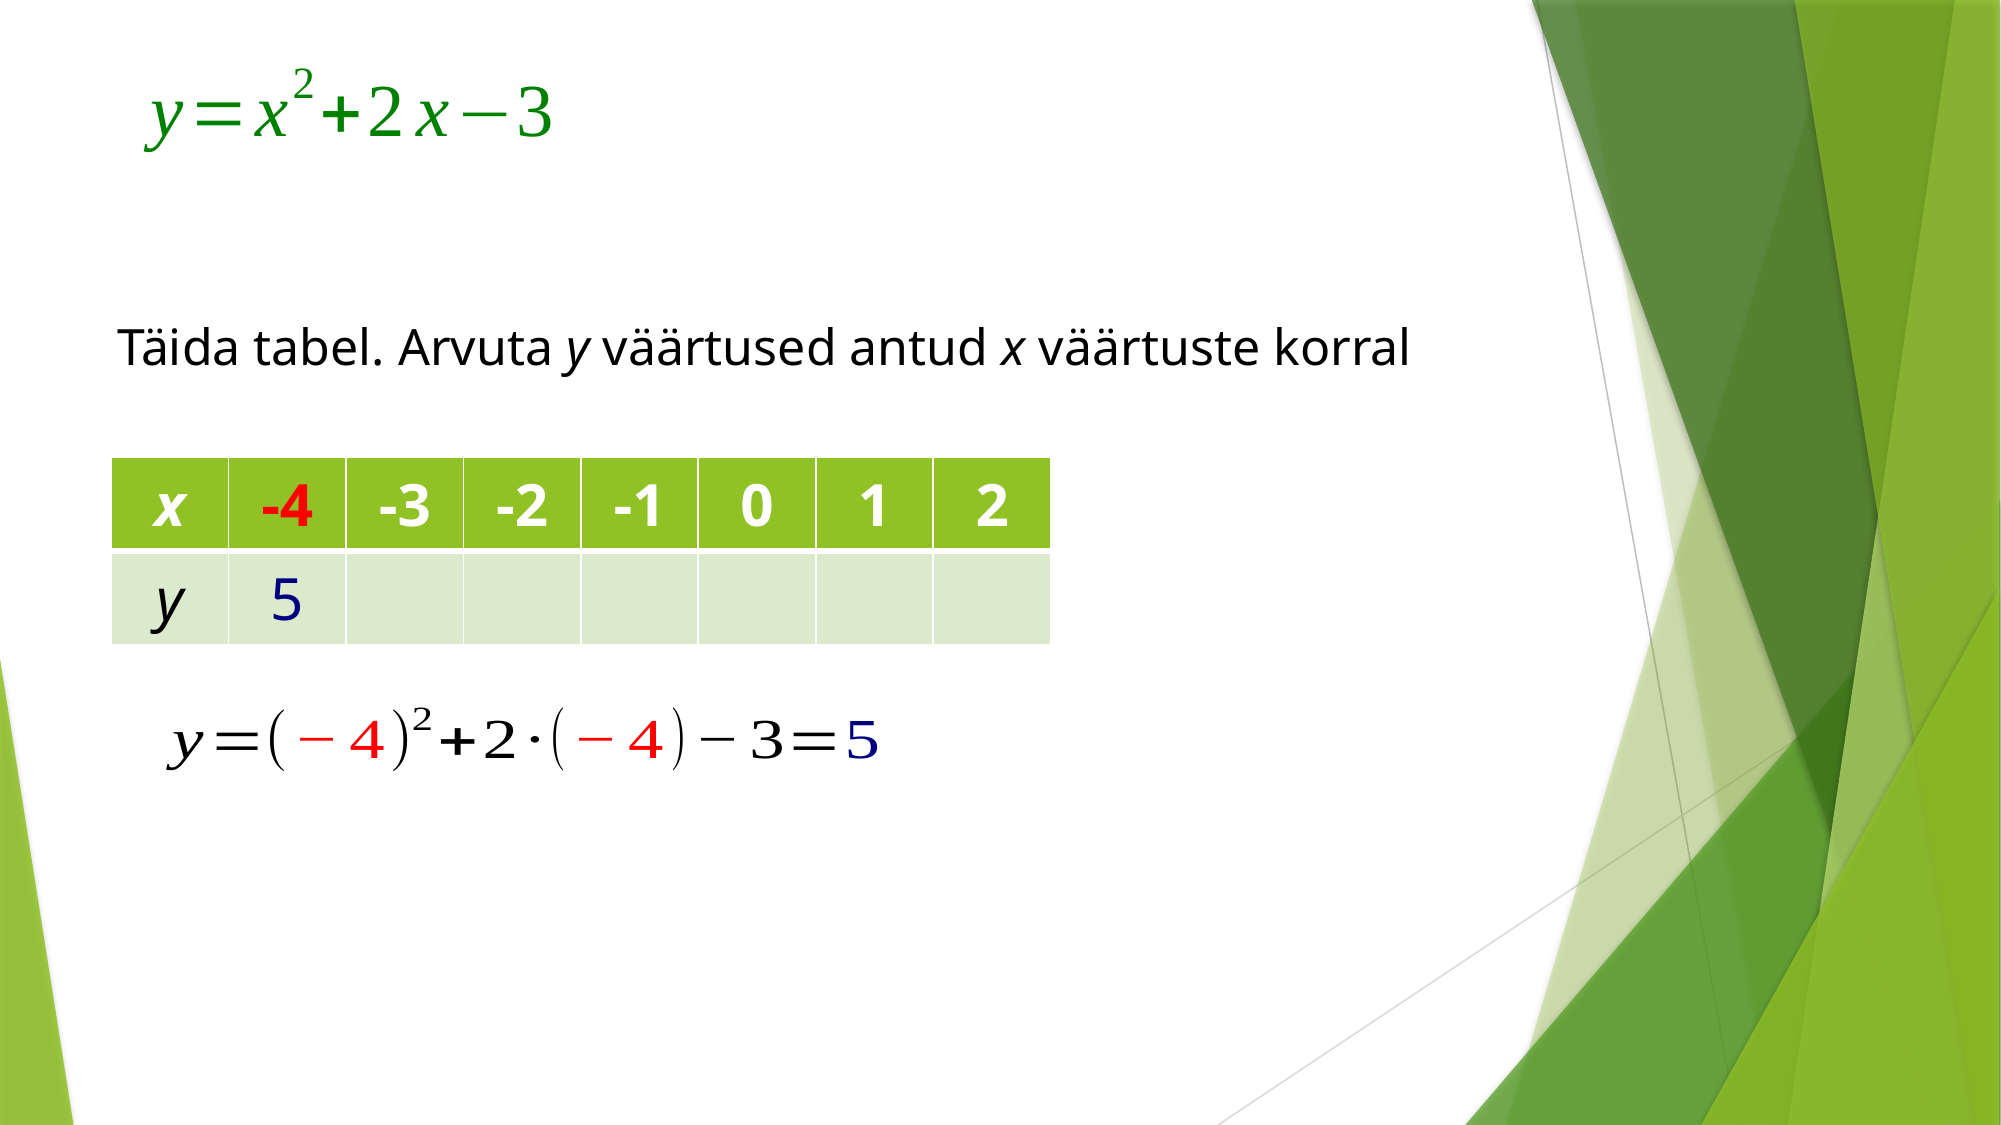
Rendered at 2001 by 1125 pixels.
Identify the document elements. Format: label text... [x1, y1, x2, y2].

chart [155, 699, 889, 775]
text_box Täida tabel. Arvuta y väärtused antud x väärtuste korral [102, 307, 1427, 383]
table_cell [817, 554, 932, 644]
table_header -3 [347, 458, 463, 548]
table_header 2 [934, 458, 1050, 548]
table_header -4 [229, 458, 345, 548]
table_header 0 [699, 458, 815, 548]
table_cell [934, 554, 1050, 644]
table_header x [112, 458, 228, 548]
table_cell [699, 554, 815, 644]
chart [135, 59, 562, 153]
title [111, 99, 1522, 317]
table_header -2 [464, 458, 580, 548]
table_header -1 [582, 458, 697, 548]
table_cell y [112, 554, 228, 644]
table_cell 5 [229, 554, 345, 644]
table_cell [464, 554, 580, 644]
table_cell [347, 554, 463, 644]
table_cell [582, 554, 697, 644]
table_header 1 [817, 458, 932, 548]
